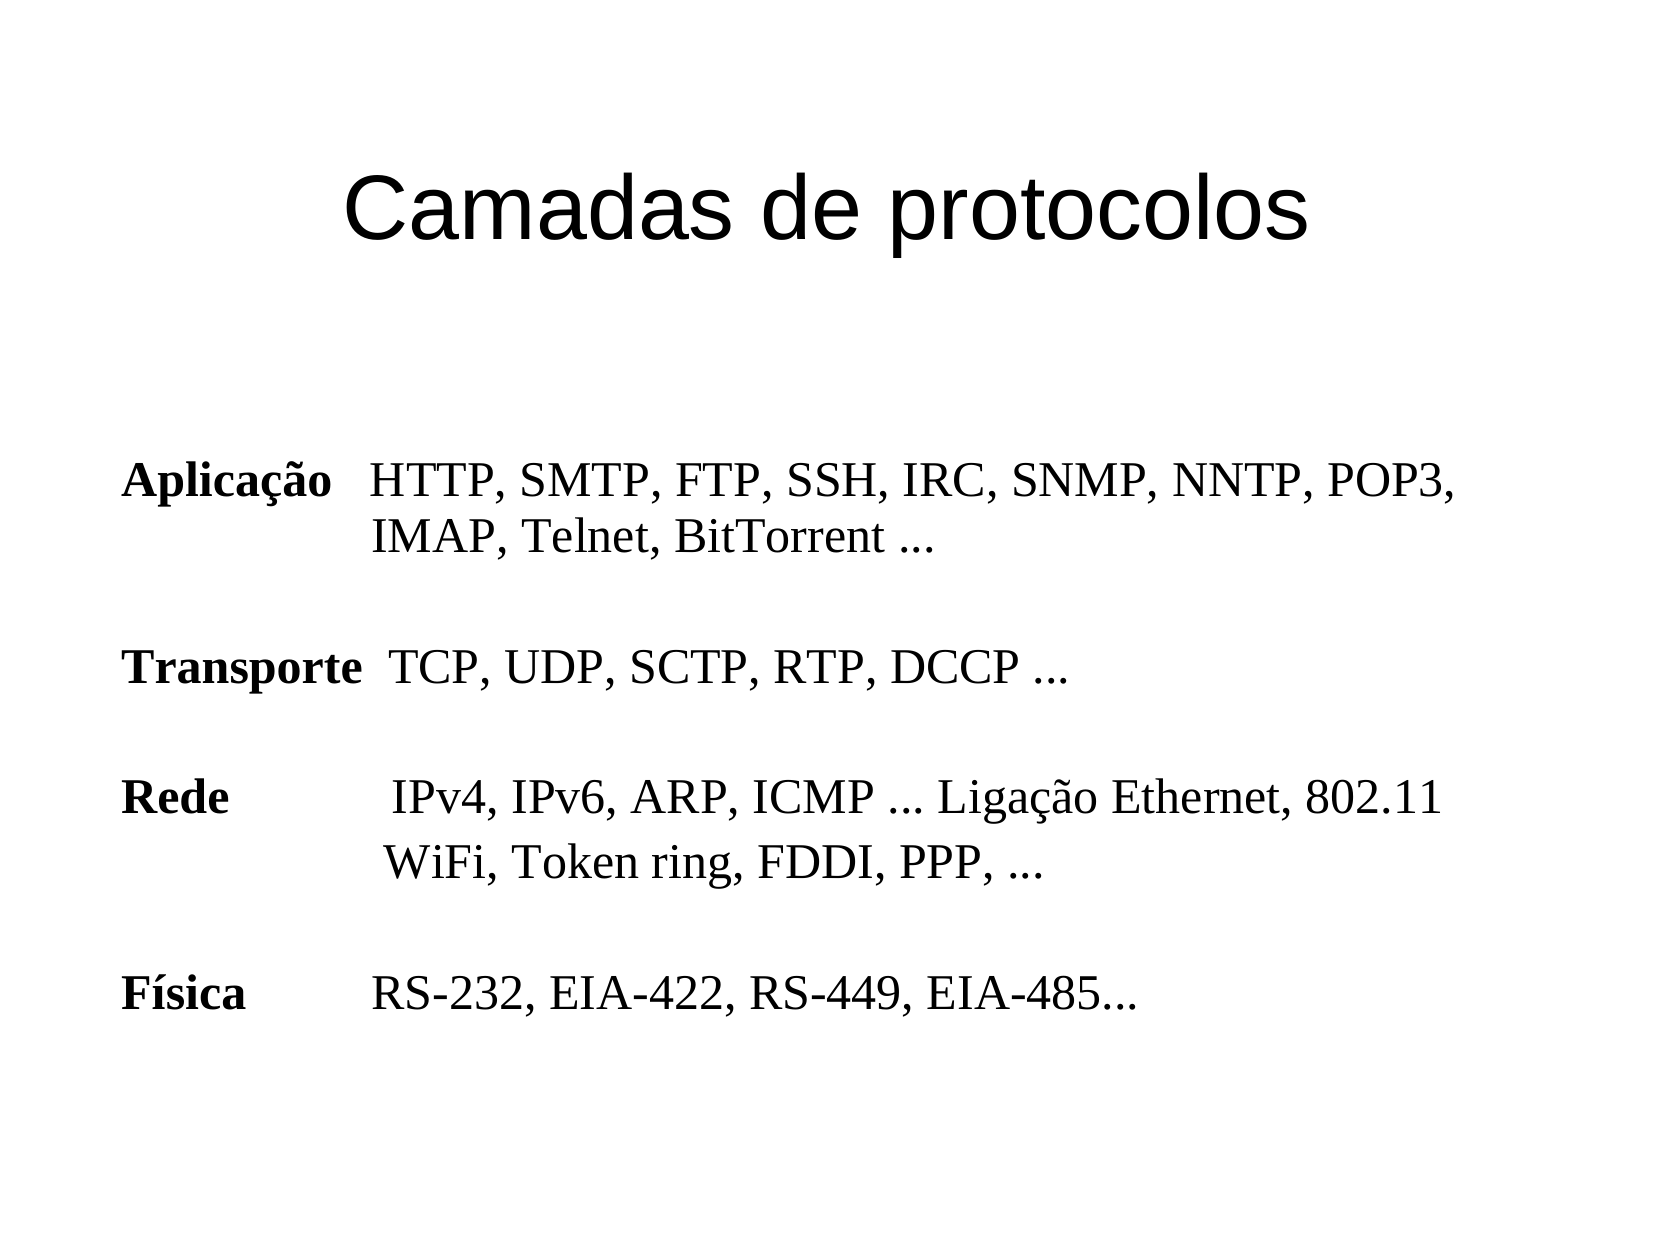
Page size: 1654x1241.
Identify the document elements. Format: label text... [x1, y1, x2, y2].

title Camadas de protocolos [121, 102, 1534, 311]
subtitle Aplicação HTTP, SMTP, FTP, SSH, IRC, SNMP, NNTP, POP3, IMAP, Telnet, BitTorrent ... Transporte TCP, UDP, SCTP, RTP, DCCP ... Rede IPv4, IPv6, ARP, ICMP ... Ligação Ethernet, 802.11 WiFi, Token ring, FDDI, PPP, ... Física RS-232, EIA-422, RS-449, EIA-485... [121, 344, 1534, 1127]
